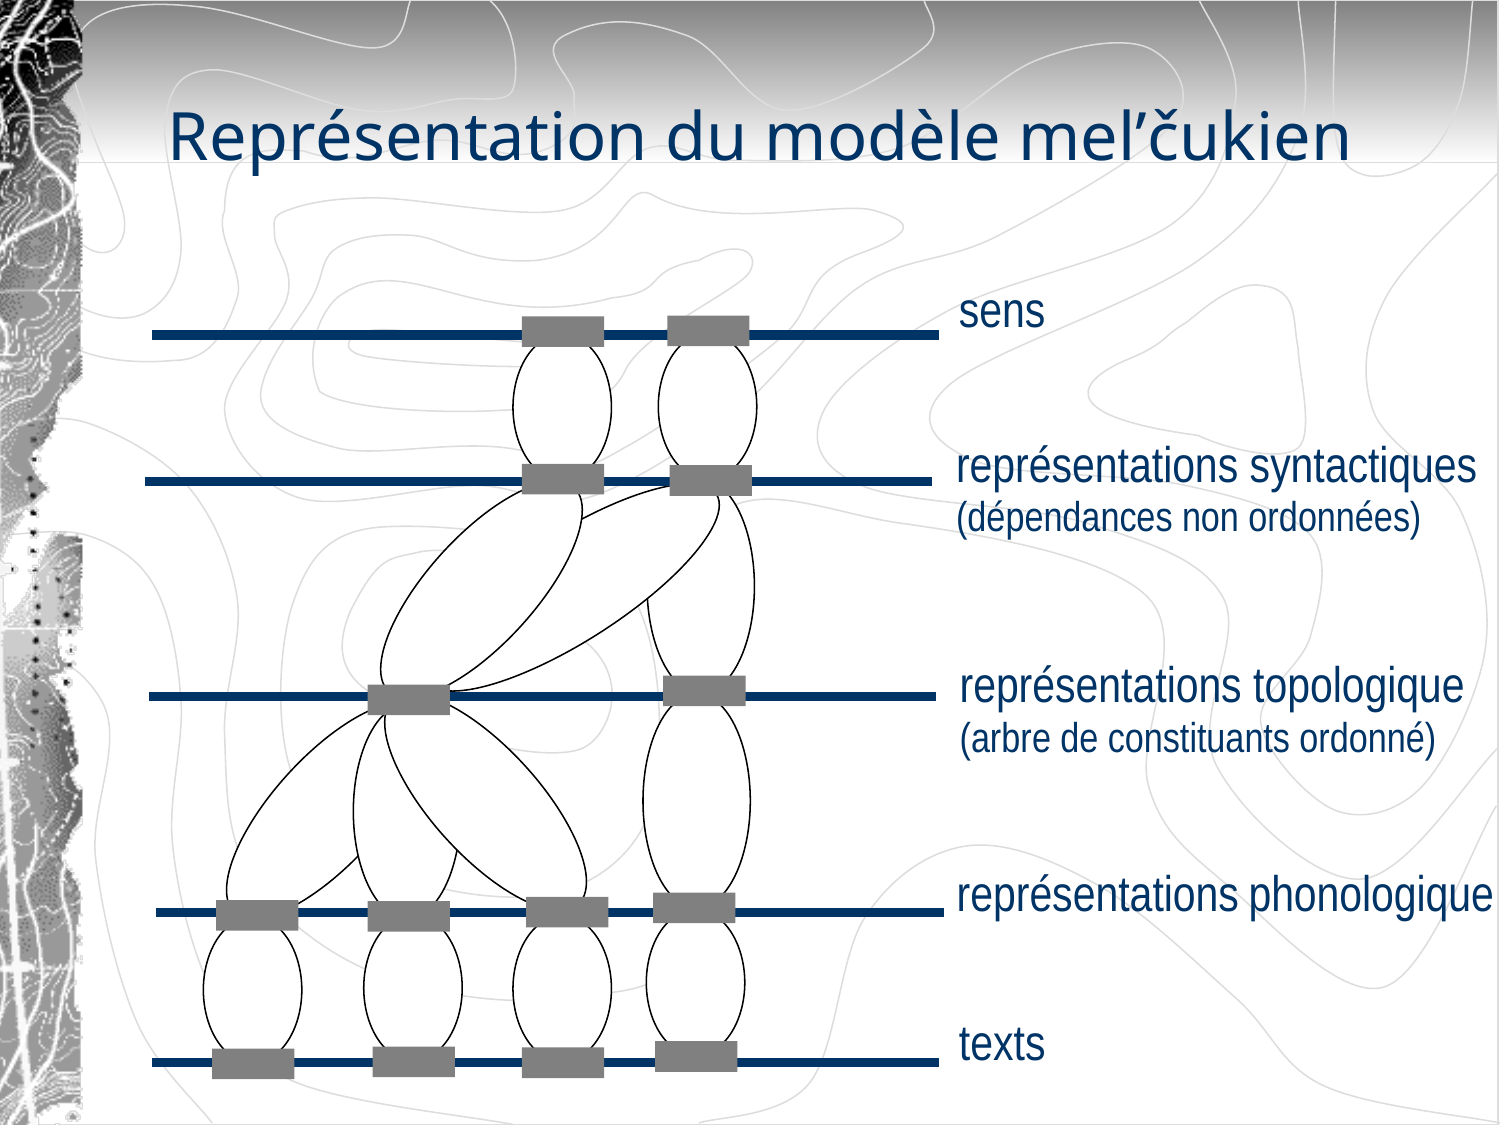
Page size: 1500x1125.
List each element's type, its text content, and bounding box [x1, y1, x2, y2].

title Représentation du modèle mel’čukien [146, 52, 1376, 217]
text_box représentations syntactiques (dépendances non ordonnées) [955, 435, 1500, 521]
text_box texts [958, 1014, 1462, 1100]
text_box représentations topologique (arbre de constituants ordonné) [959, 656, 1500, 742]
text_box représentations phonologique [947, 864, 1500, 950]
text_box [203, 315, 757, 1080]
text_box sens [958, 280, 1258, 366]
